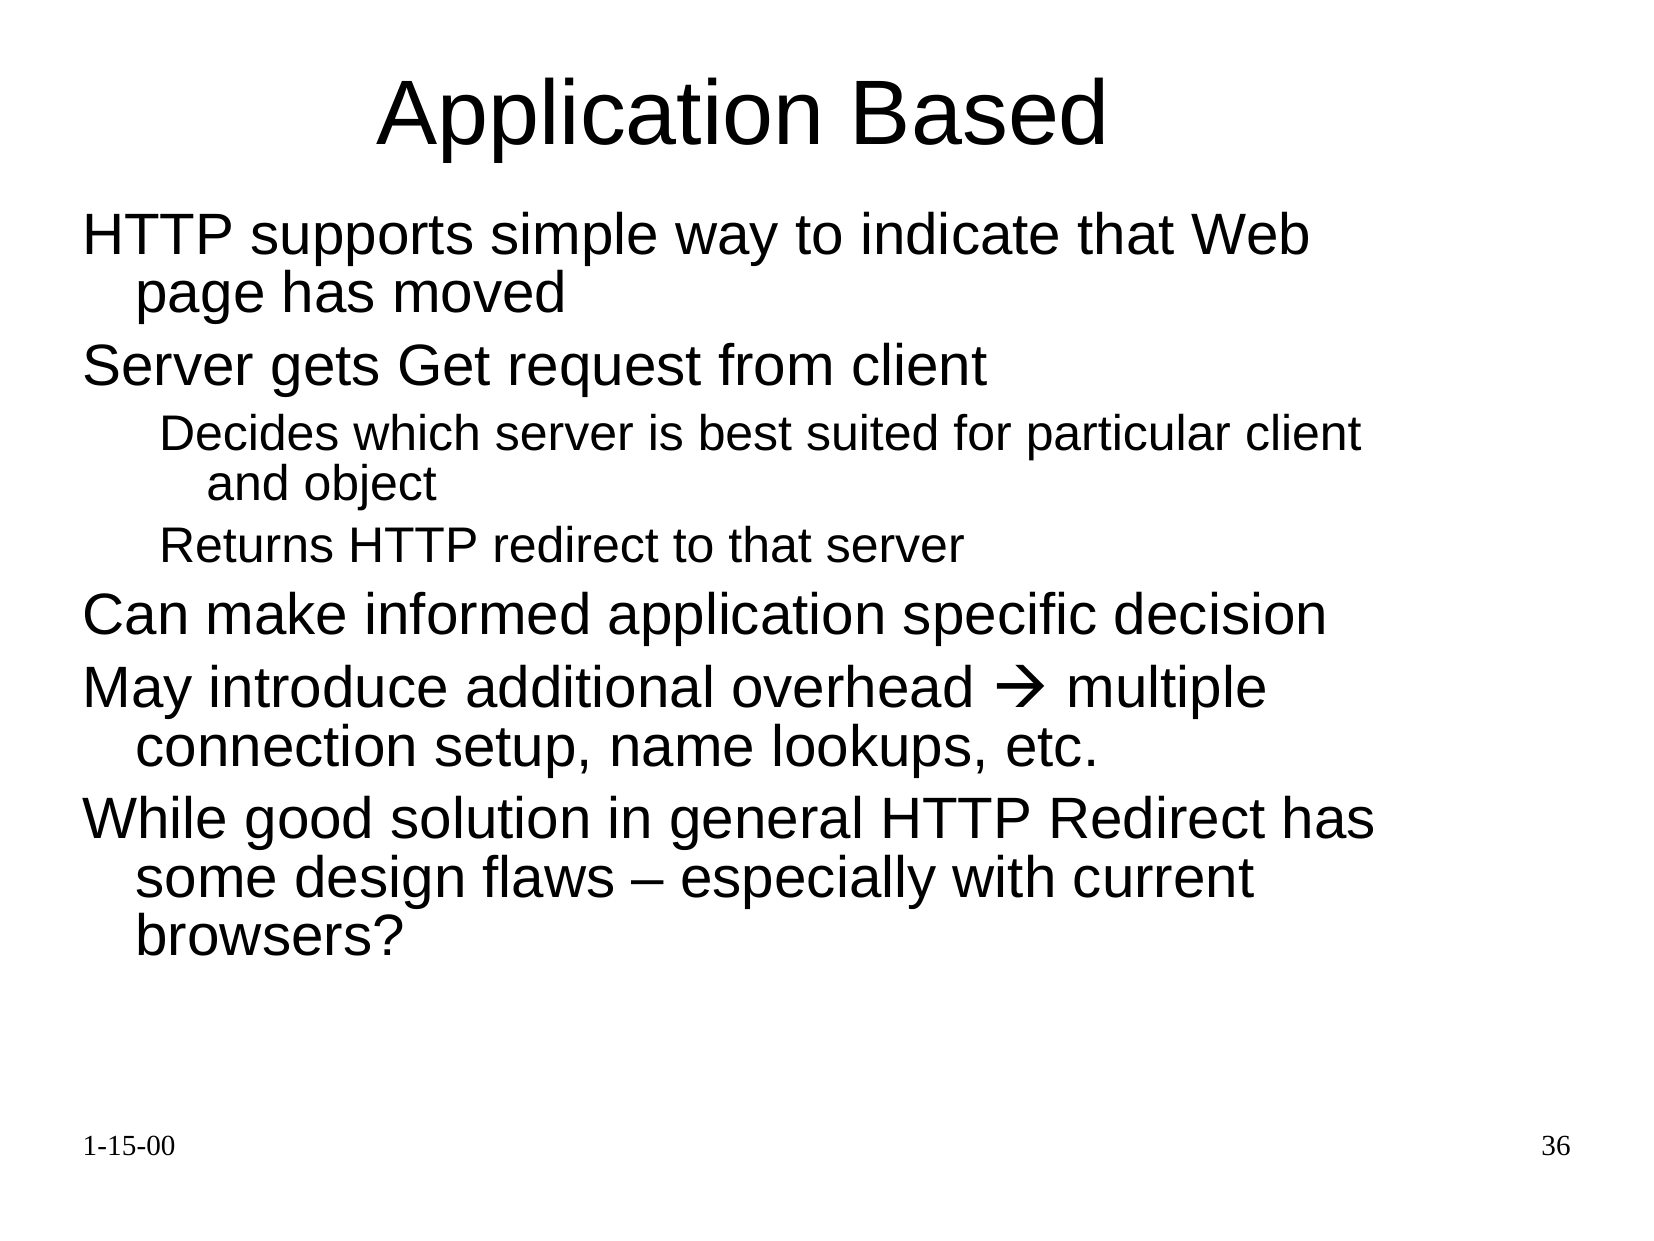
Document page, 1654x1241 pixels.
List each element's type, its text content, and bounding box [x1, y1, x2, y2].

title Application Based [49, 49, 1438, 176]
list HTTP supports simple way to indicate that Web page has moved Server gets Get request from client Decides which server is best suited for particular client and object Returns HTTP redirect to that server Can make informed application specific decision May introduce additional overhead  multiple connection setup, name lookups, etc. While good solution in general HTTP Redirect has some design flaws – especially with current browsers? [49, 200, 1438, 1027]
